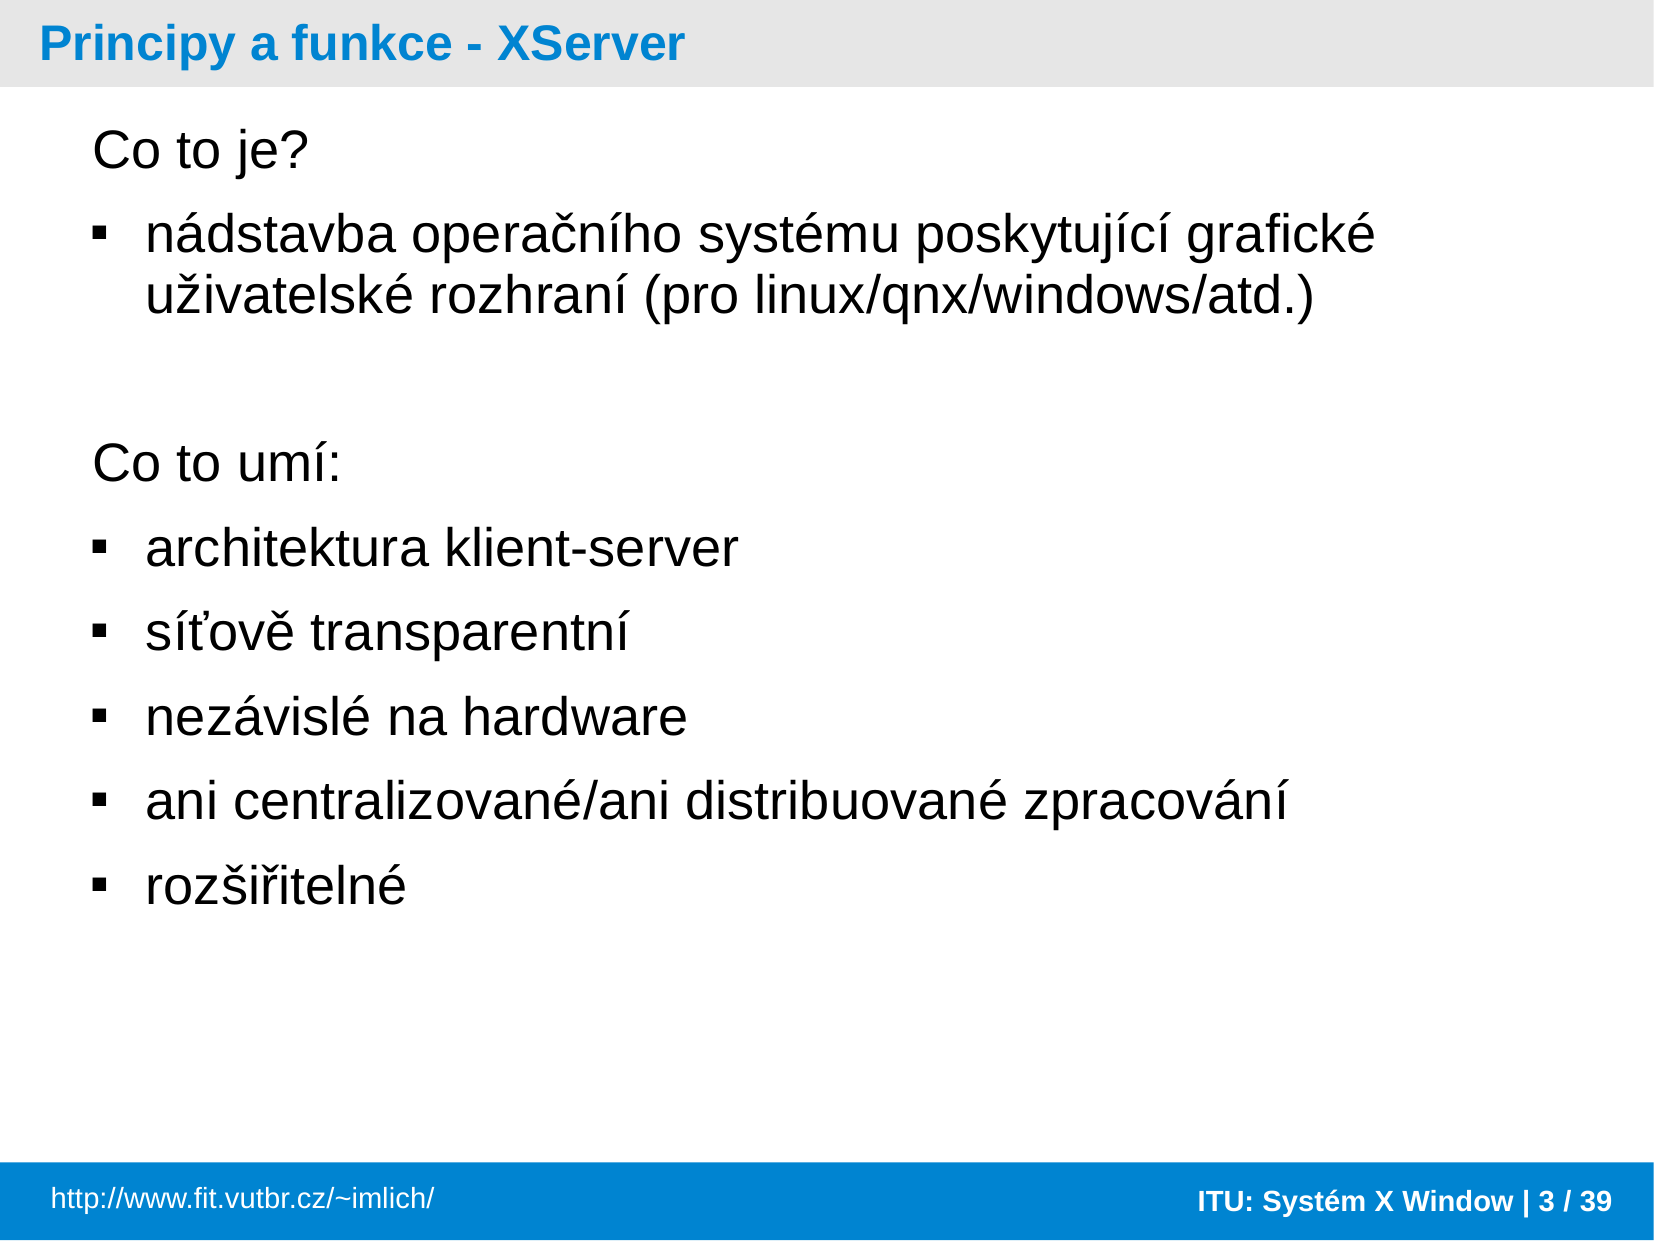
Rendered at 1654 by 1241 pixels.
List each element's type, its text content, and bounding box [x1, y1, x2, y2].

list Co to je? nádstavba operačního systému poskytující grafické uživatelské rozhraní (pro linux/qnx/windows/atd.) Co to umí: architektura klient-server síťově transparentní nezávislé na hardware ani centralizované/ani distribuované zpracování rozšiřitelné [75, 119, 1564, 1111]
title Principy a funkce - XServer [39, 0, 1615, 96]
